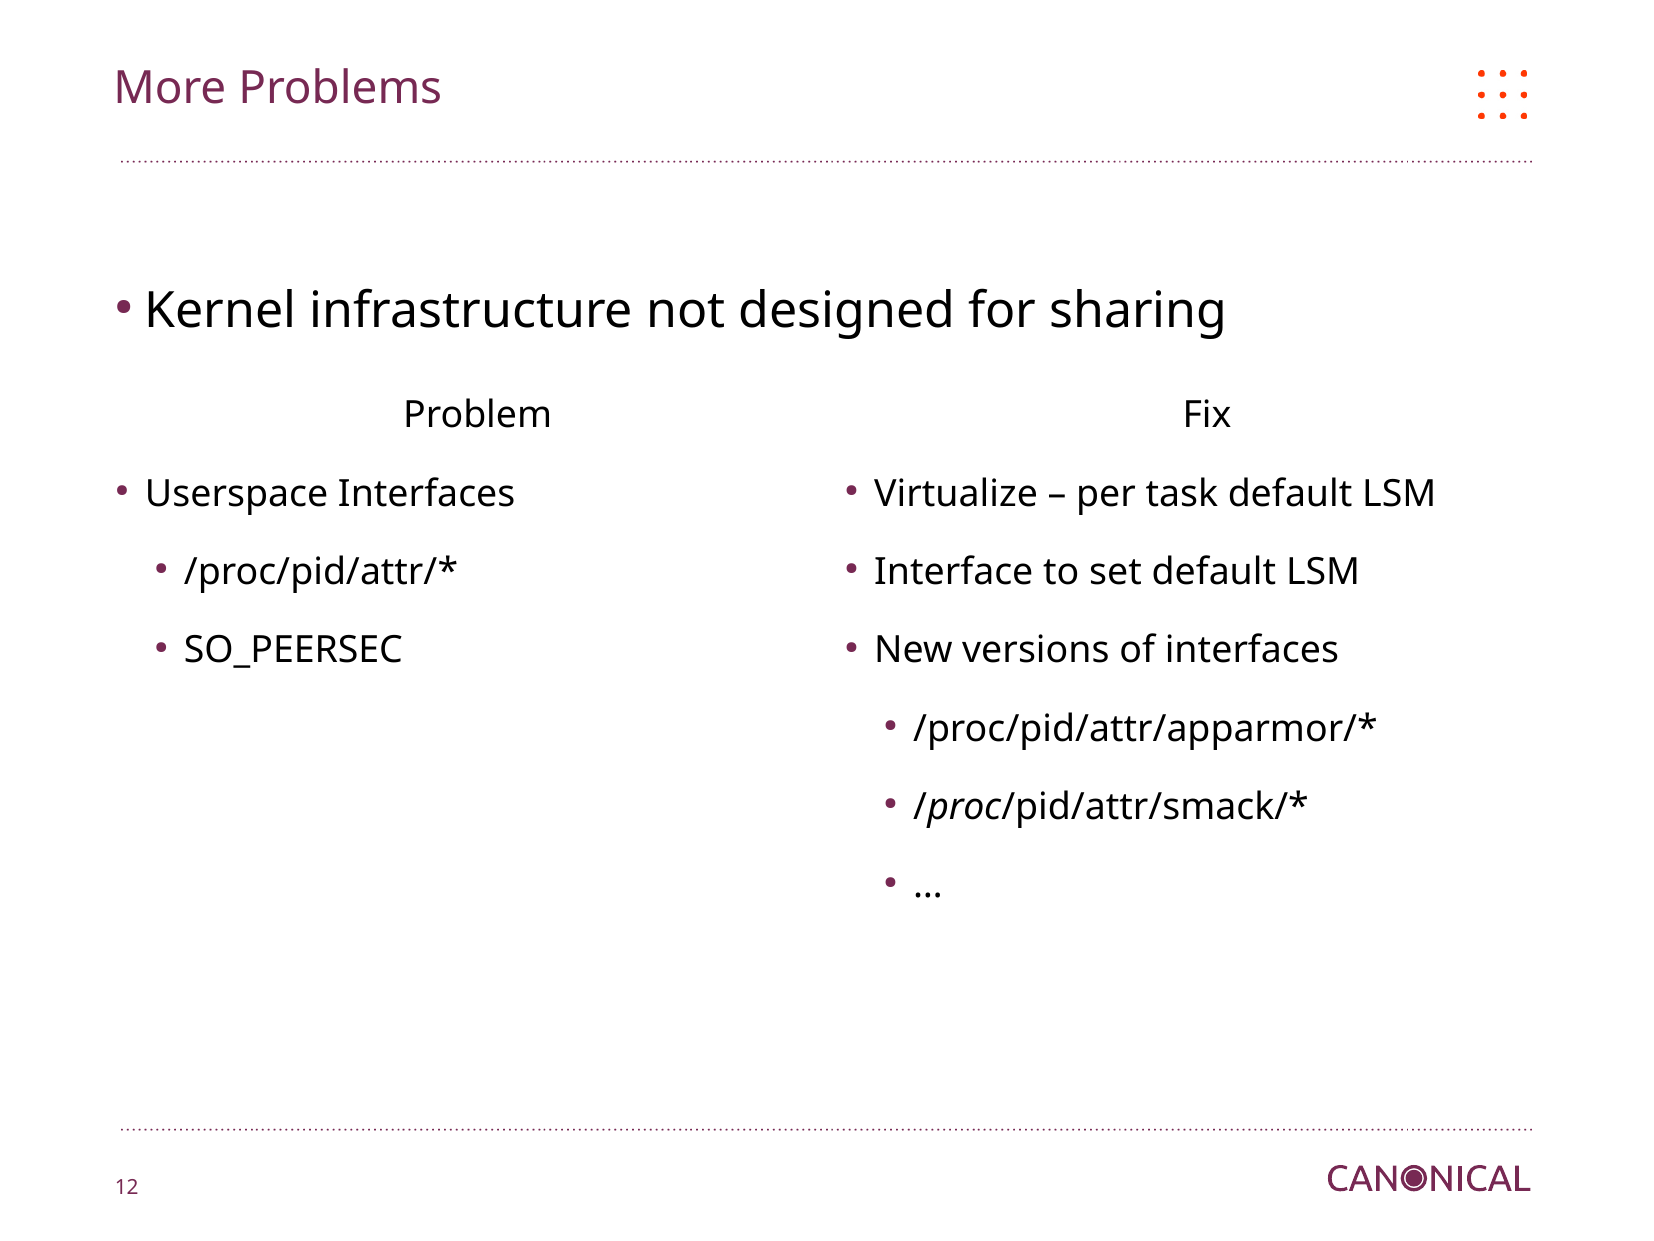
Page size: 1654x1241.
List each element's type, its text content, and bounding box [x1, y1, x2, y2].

list Kernel infrastructure not designed for sharing [115, 256, 1410, 1241]
picture [1478, 70, 1527, 119]
picture [1410, 1127, 1533, 1134]
picture [111, 159, 1533, 166]
list Problem Userspace Interfaces /proc/pid/attr/* SO_PEERSEC [115, 375, 811, 1092]
title More Problems [113, 64, 1382, 107]
list Fix Virtualize – per task default LSM Interface to set default LSM New versions of interfaces /proc/pid/attr/apparmor/* /proc/pid/attr/smack/* … [844, 375, 1540, 1092]
